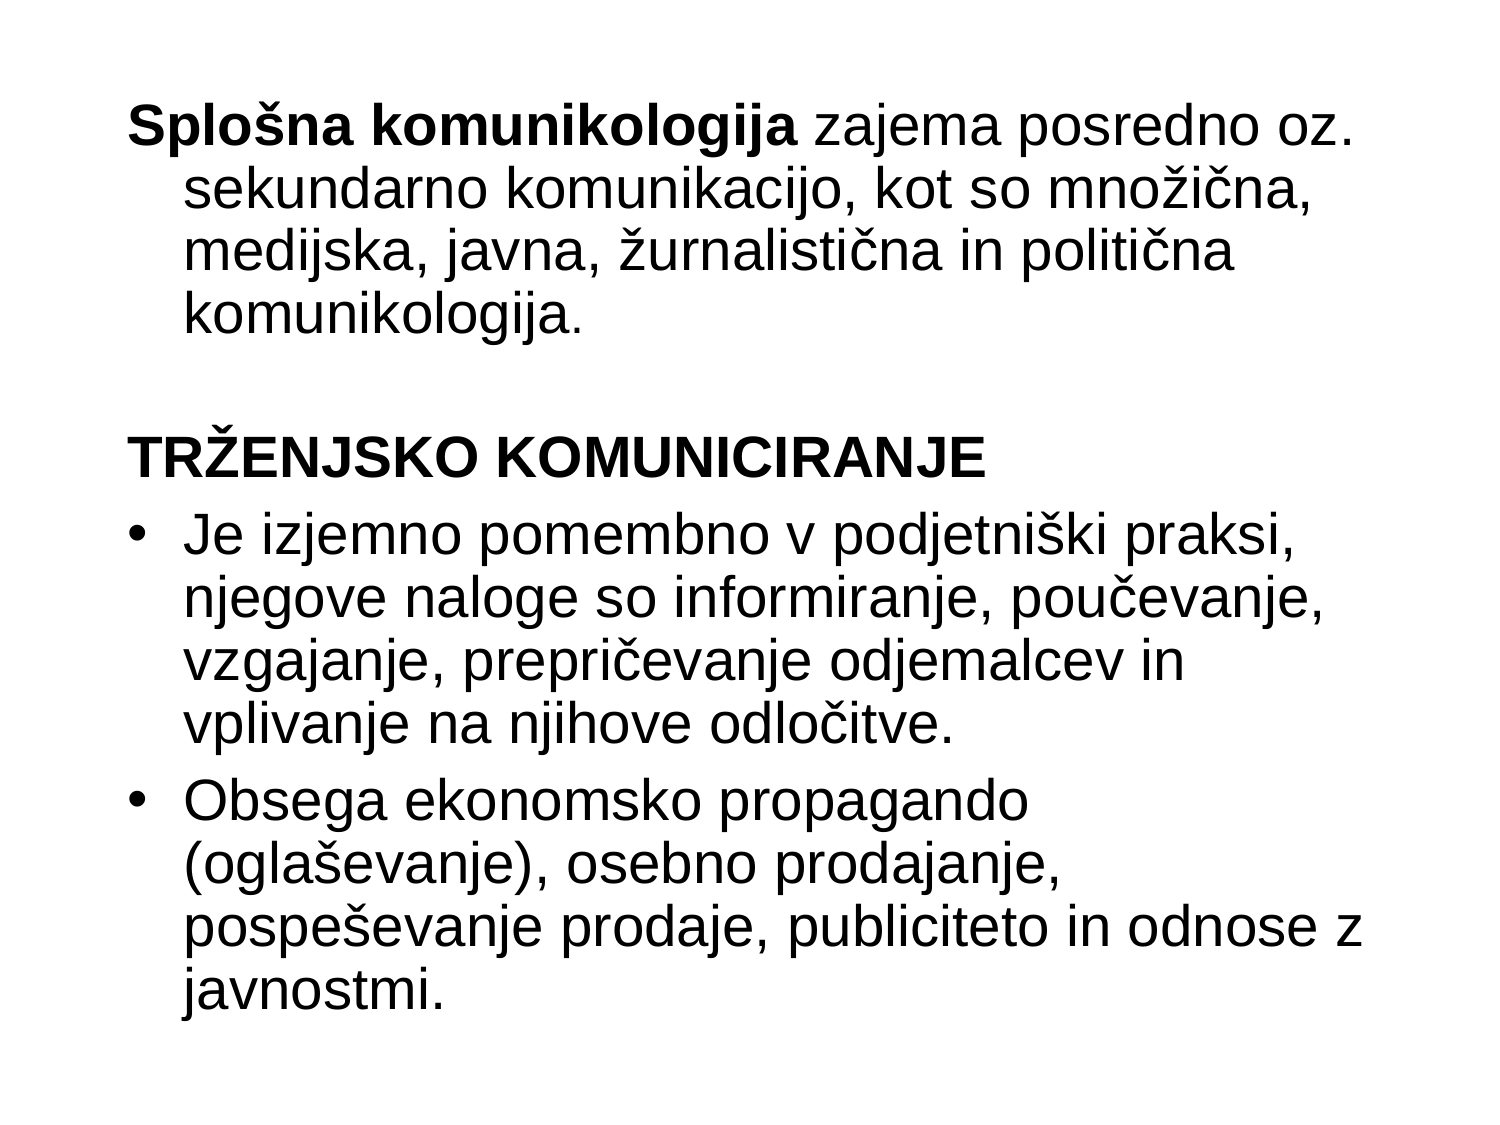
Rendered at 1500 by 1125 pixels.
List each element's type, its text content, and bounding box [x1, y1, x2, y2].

list Splošna komunikologija zajema posredno oz. sekundarno komunikacijo, kot so množična, medijska, javna, žurnalistična in politična komunikologija. TRŽENJSKO KOMUNICIRANJE Je izjemno pomembno v podjetniški praksi, njegove naloge so informiranje, poučevanje, vzgajanje, prepričevanje odjemalcev in vplivanje na njihove odločitve. Obsega ekonomsko propagando (oglaševanje), osebno prodajanje, pospeševanje prodaje, publiciteto in odnose z javnostmi. [112, 87, 1388, 1031]
